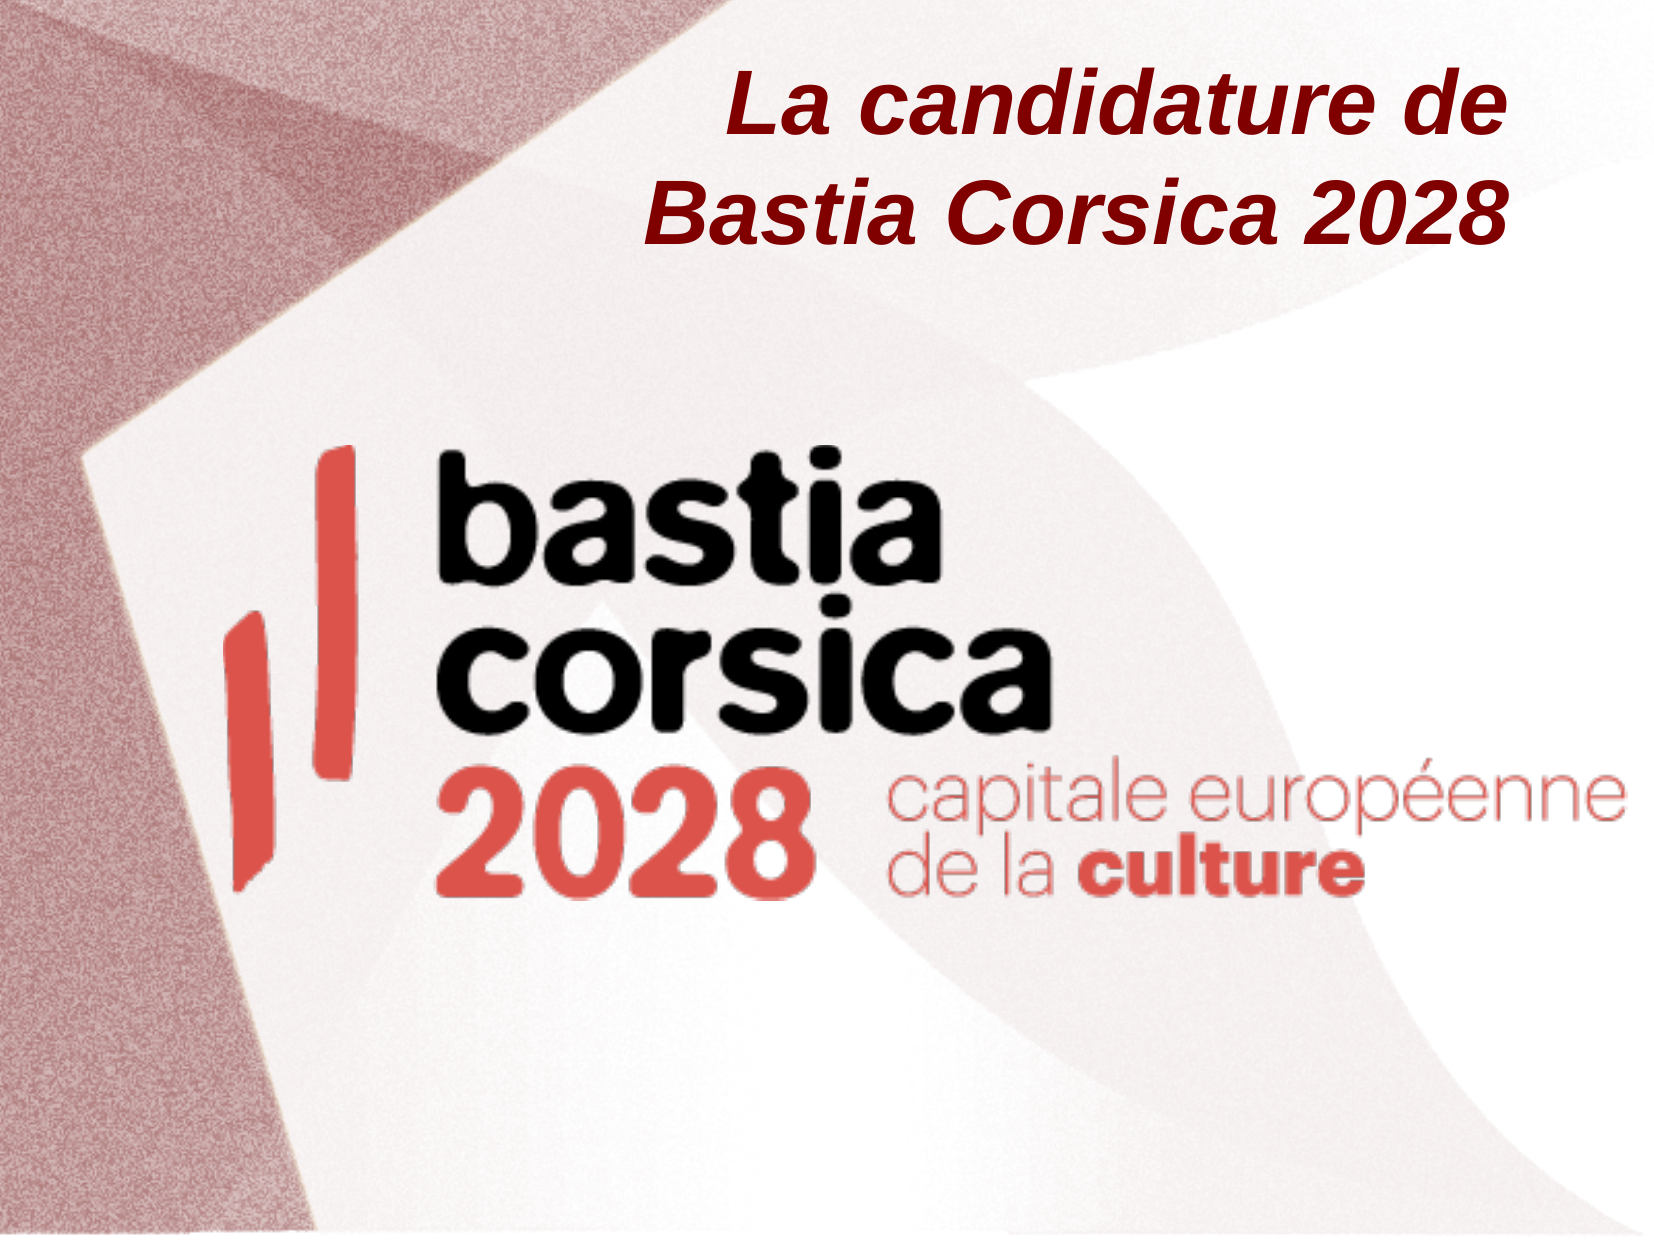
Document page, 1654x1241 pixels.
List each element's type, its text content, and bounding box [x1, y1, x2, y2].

picture [223, 445, 1628, 901]
title La candidature de Bastia Corsica 2028 [643, 41, 1654, 265]
